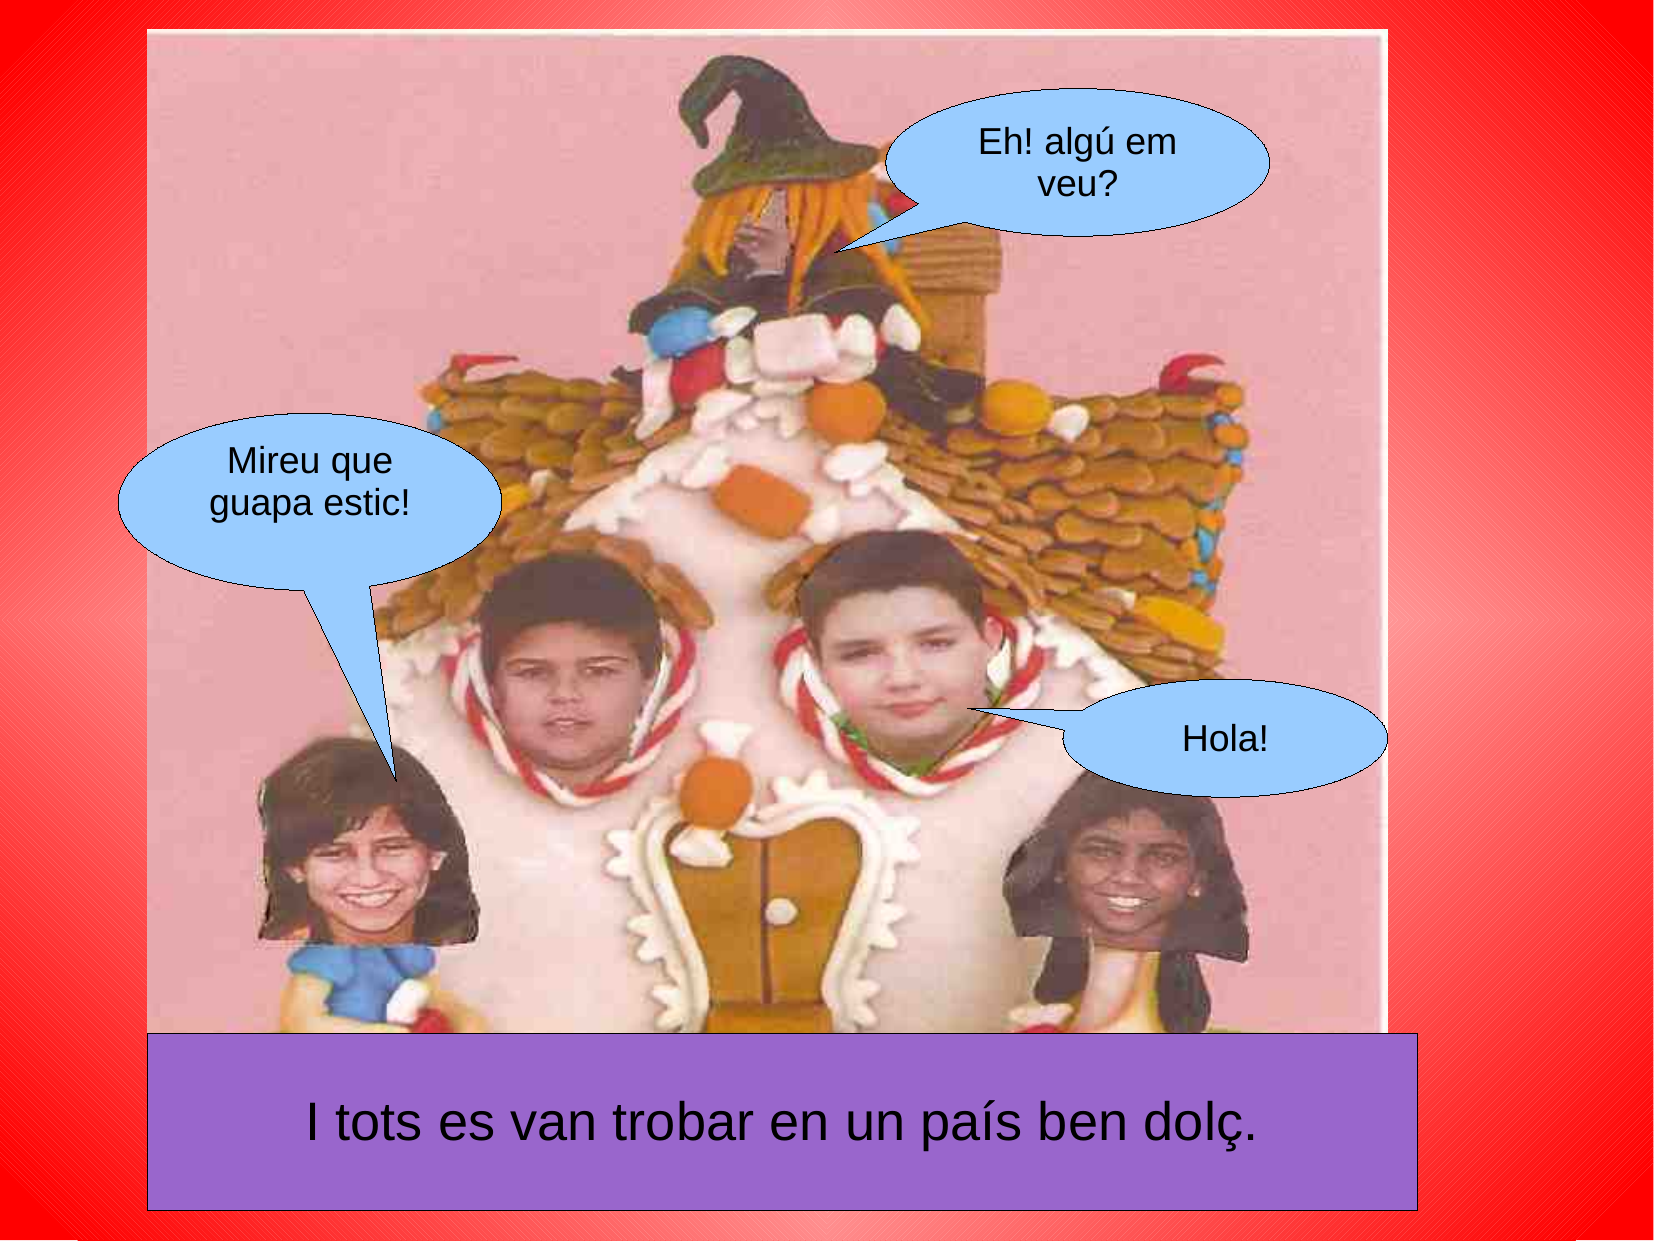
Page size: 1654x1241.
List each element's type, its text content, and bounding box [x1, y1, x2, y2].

text_box I tots es van trobar en un país ben dolç. [147, 1033, 1418, 1211]
picture [147, 29, 1388, 1033]
text_box Eh! algú em veu? [834, 88, 1270, 253]
text_box Mireu que guapa estic! [118, 413, 502, 782]
text_box Hola! [967, 679, 1388, 798]
